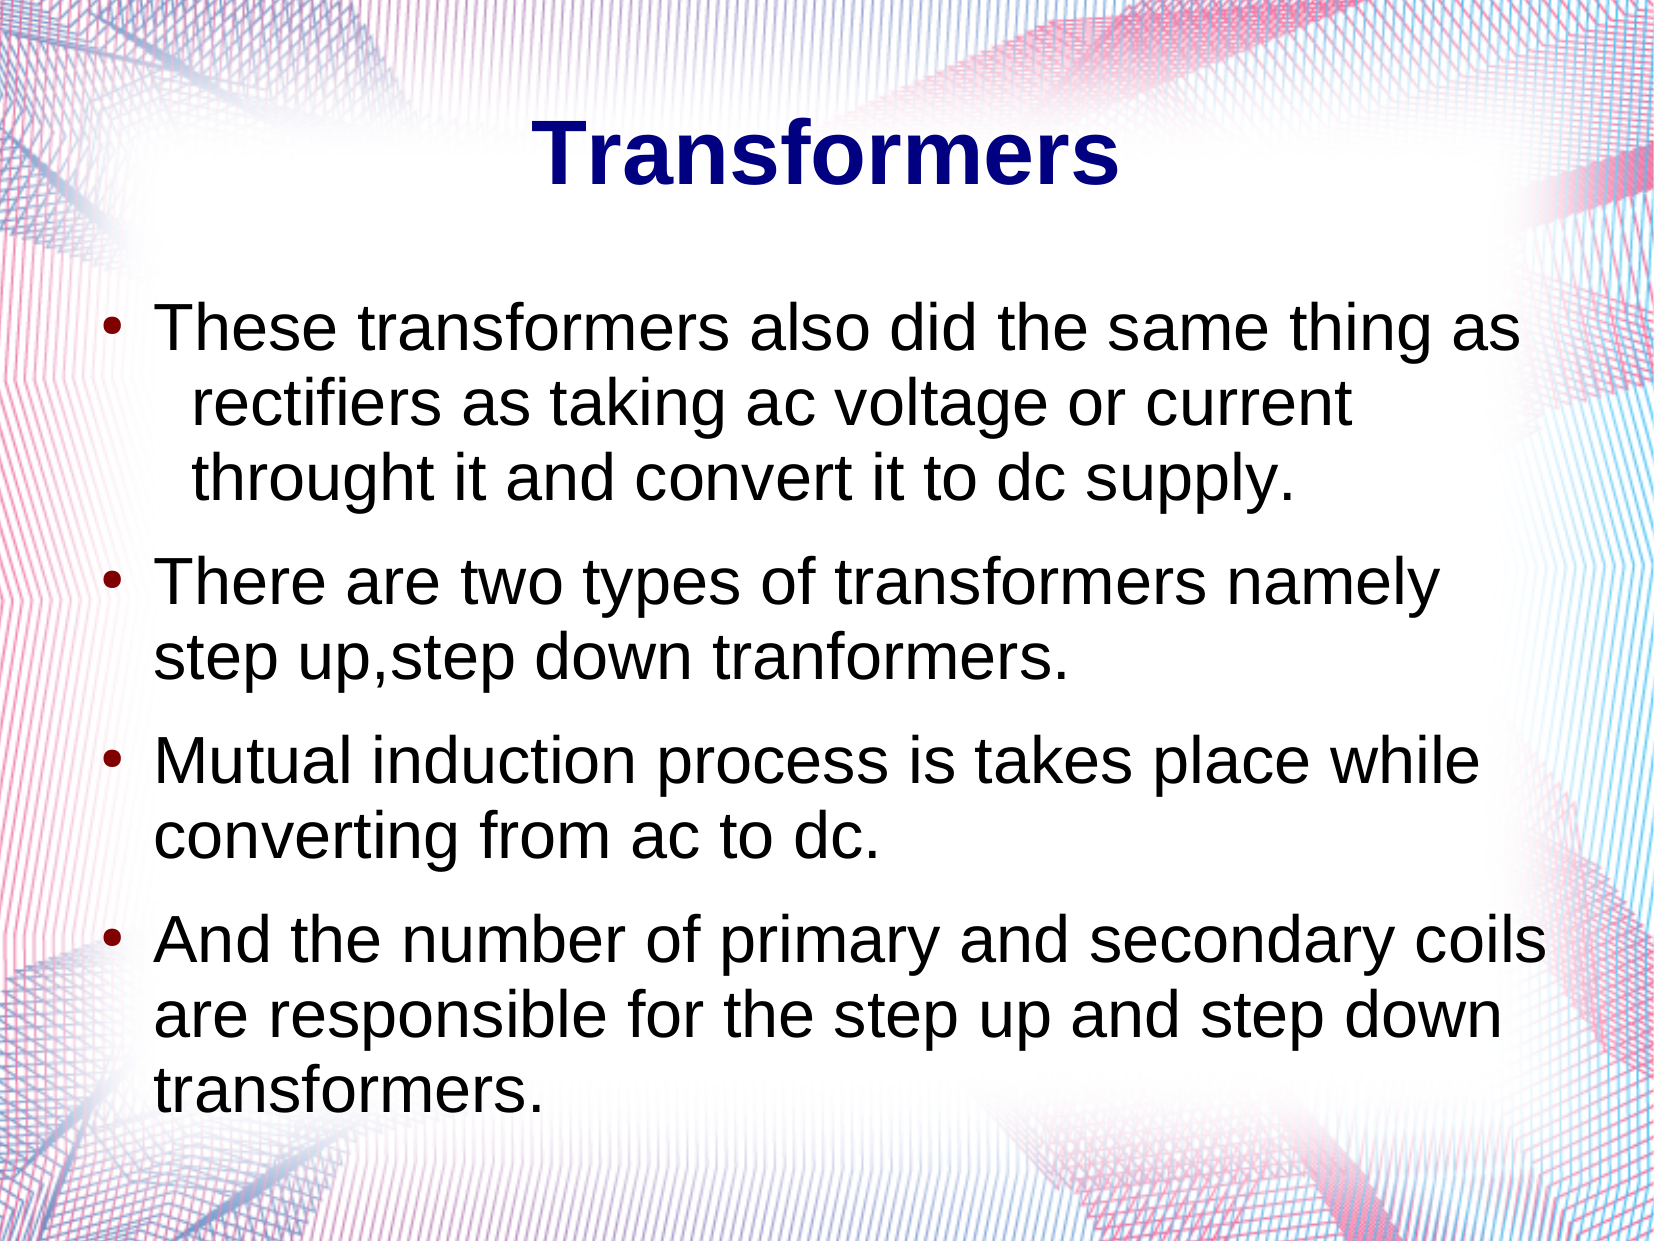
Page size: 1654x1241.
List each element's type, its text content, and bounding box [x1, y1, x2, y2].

picture [0, 0, 1654, 1241]
list These transformers also did the same thing as rectifiers as taking ac voltage or current throught it and convert it to dc supply. There are two types of transformers namely step up,step down tranformers. Mutual induction process is takes place while converting from ac to dc. And the number of primary and secondary coils are responsible for the step up and step down transformers. [82, 290, 1571, 1127]
title Transformers [82, 56, 1571, 250]
